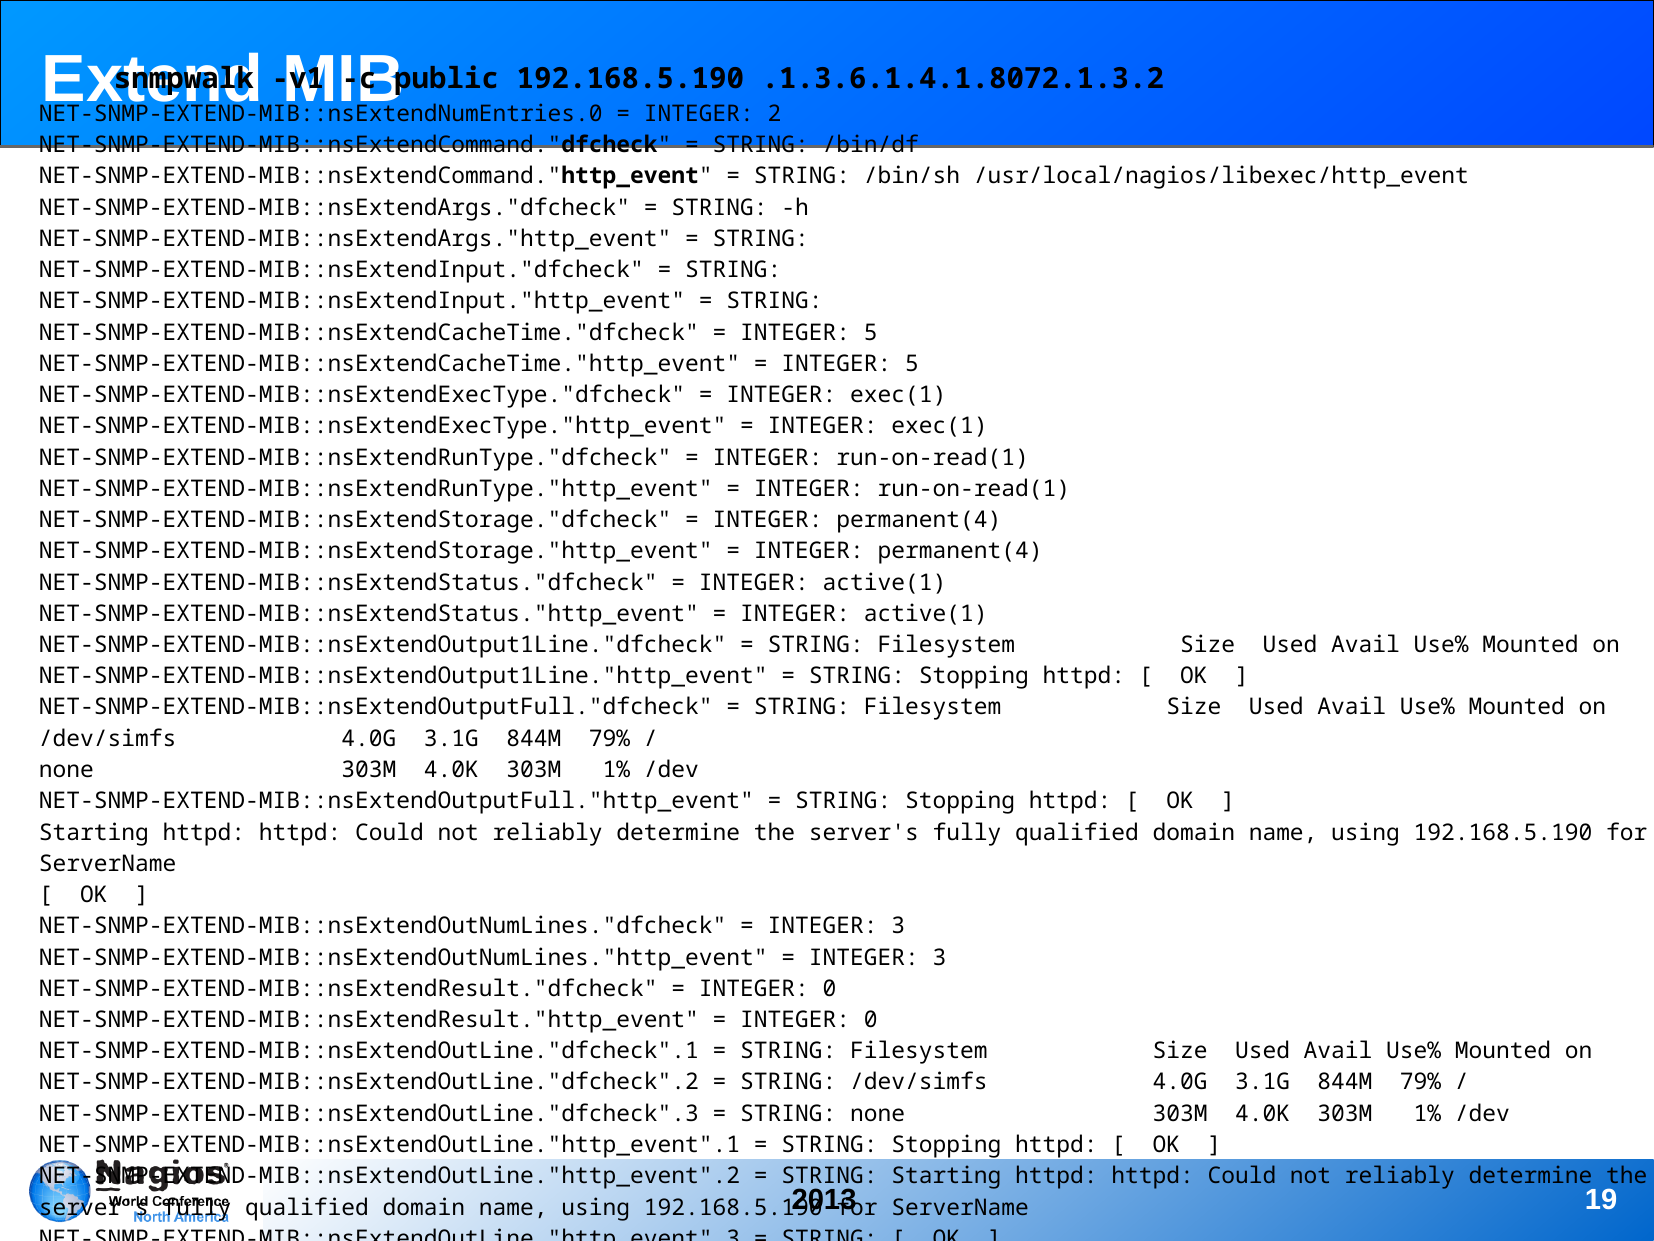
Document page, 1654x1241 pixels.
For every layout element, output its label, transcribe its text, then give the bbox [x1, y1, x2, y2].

title Extend MIB [41, 29, 1638, 127]
subtitle snmpwalk -v1 -c public 192.168.5.190 .1.3.6.1.4.1.8072.1.3.2 NET-SNMP-EXTEND-MIB::nsExtendNumEntries.0 = INTEGER: 2 NET-SNMP-EXTEND-MIB::nsExtendCommand."dfcheck" = STRING: /bin/df NET-SNMP-EXTEND-MIB::nsExtendCommand."http_event" = STRING: /bin/sh /usr/local/nagios/libexec/http_event NET-SNMP-EXTEND-MIB::nsExtendArgs."dfcheck" = STRING: -h NET-SNMP-EXTEND-MIB::nsExtendArgs."http_event" = STRING: NET-SNMP-EXTEND-MIB::nsExtendInput."dfcheck" = STRING: NET-SNMP-EXTEND-MIB::nsExtendInput."http_event" = STRING: NET-SNMP-EXTEND-MIB::nsExtendCacheTime."dfcheck" = INTEGER: 5 NET-SNMP-EXTEND-MIB::nsExtendCacheTime."http_event" = INTEGER: 5 NET-SNMP-EXTEND-MIB::nsExtendExecType."dfcheck" = INTEGER: exec(1) NET-SNMP-EXTEND-MIB::nsExtendExecType."http_event" = INTEGER: exec(1) NET-SNMP-EXTEND-MIB::nsExtendRunType."dfcheck" = INTEGER: run-on-read(1) NET-SNMP-EXTEND-MIB::nsExtendRunType."http_event" = INTEGER: run-on-read(1) NET-SNMP-EXTEND-MIB::nsExtendStorage."dfcheck" = INTEGER: permanent(4) NET-SNMP-EXTEND-MIB::nsExtendStorage."http_event" = INTEGER: permanent(4) NET-SNMP-EXTEND-MIB::nsExtendStatus."dfcheck" = INTEGER: active(1) NET-SNMP-EXTEND-MIB::nsExtendStatus."http_event" = INTEGER: active(1) NET-SNMP-EXTEND-MIB::nsExtendOutput1Line."dfcheck" = STRING: Filesystem Size Used Avail Use% Mounted on NET-SNMP-EXTEND-MIB::nsExtendOutput1Line."http_event" = STRING: Stopping httpd: [ OK ] NET-SNMP-EXTEND-MIB::nsExtendOutputFull."dfcheck" = STRING: Filesystem Size Used Avail Use% Mounted on /dev/simfs 4.0G 3.1G 844M 79% / none 303M 4.0K 303M 1% /dev NET-SNMP-EXTEND-MIB::nsExtendOutputFull."http_event" = STRING: Stopping httpd: [ OK ] Starting httpd: httpd: Could not reliably determine the server's fully qualified domain name, using 192.168.5.190 for ServerName [ OK ] NET-SNMP-EXTEND-MIB::nsExtendOutNumLines."dfcheck" = INTEGER: 3 NET-SNMP-EXTEND-MIB::nsExtendOutNumLines."http_event" = INTEGER: 3 NET-SNMP-EXTEND-MIB::nsExtendResult."dfcheck" = INTEGER: 0 NET-SNMP-EXTEND-MIB::nsExtendResult."http_event" = INTEGER: 0 NET-SNMP-EXTEND-MIB::nsExtendOutLine."dfcheck".1 = STRING: Filesystem Size Used Avail Use% Mounted on NET-SNMP-EXTEND-MIB::nsExtendOutLine."dfcheck".2 = STRING: /dev/simfs 4.0G 3.1G 844M 79% / NET-SNMP-EXTEND-MIB::nsExtendOutLine."dfcheck".3 = STRING: none 303M 4.0K 303M 1% /dev NET-SNMP-EXTEND-MIB::nsExtendOutLine."http_event".1 = STRING: Stopping httpd: [ OK ] NET-SNMP-EXTEND-MIB::nsExtendOutLine."http_event".2 = STRING: Starting httpd: httpd: Could not reliably determine the server's fully qualified domain name, using 192.168.5.190 for ServerName NET-SNMP-EXTEND-MIB::nsExtendOutLine."http_event".3 = STRING: [ OK ] [38, 145, 1654, 1197]
picture [29, 1159, 229, 1235]
